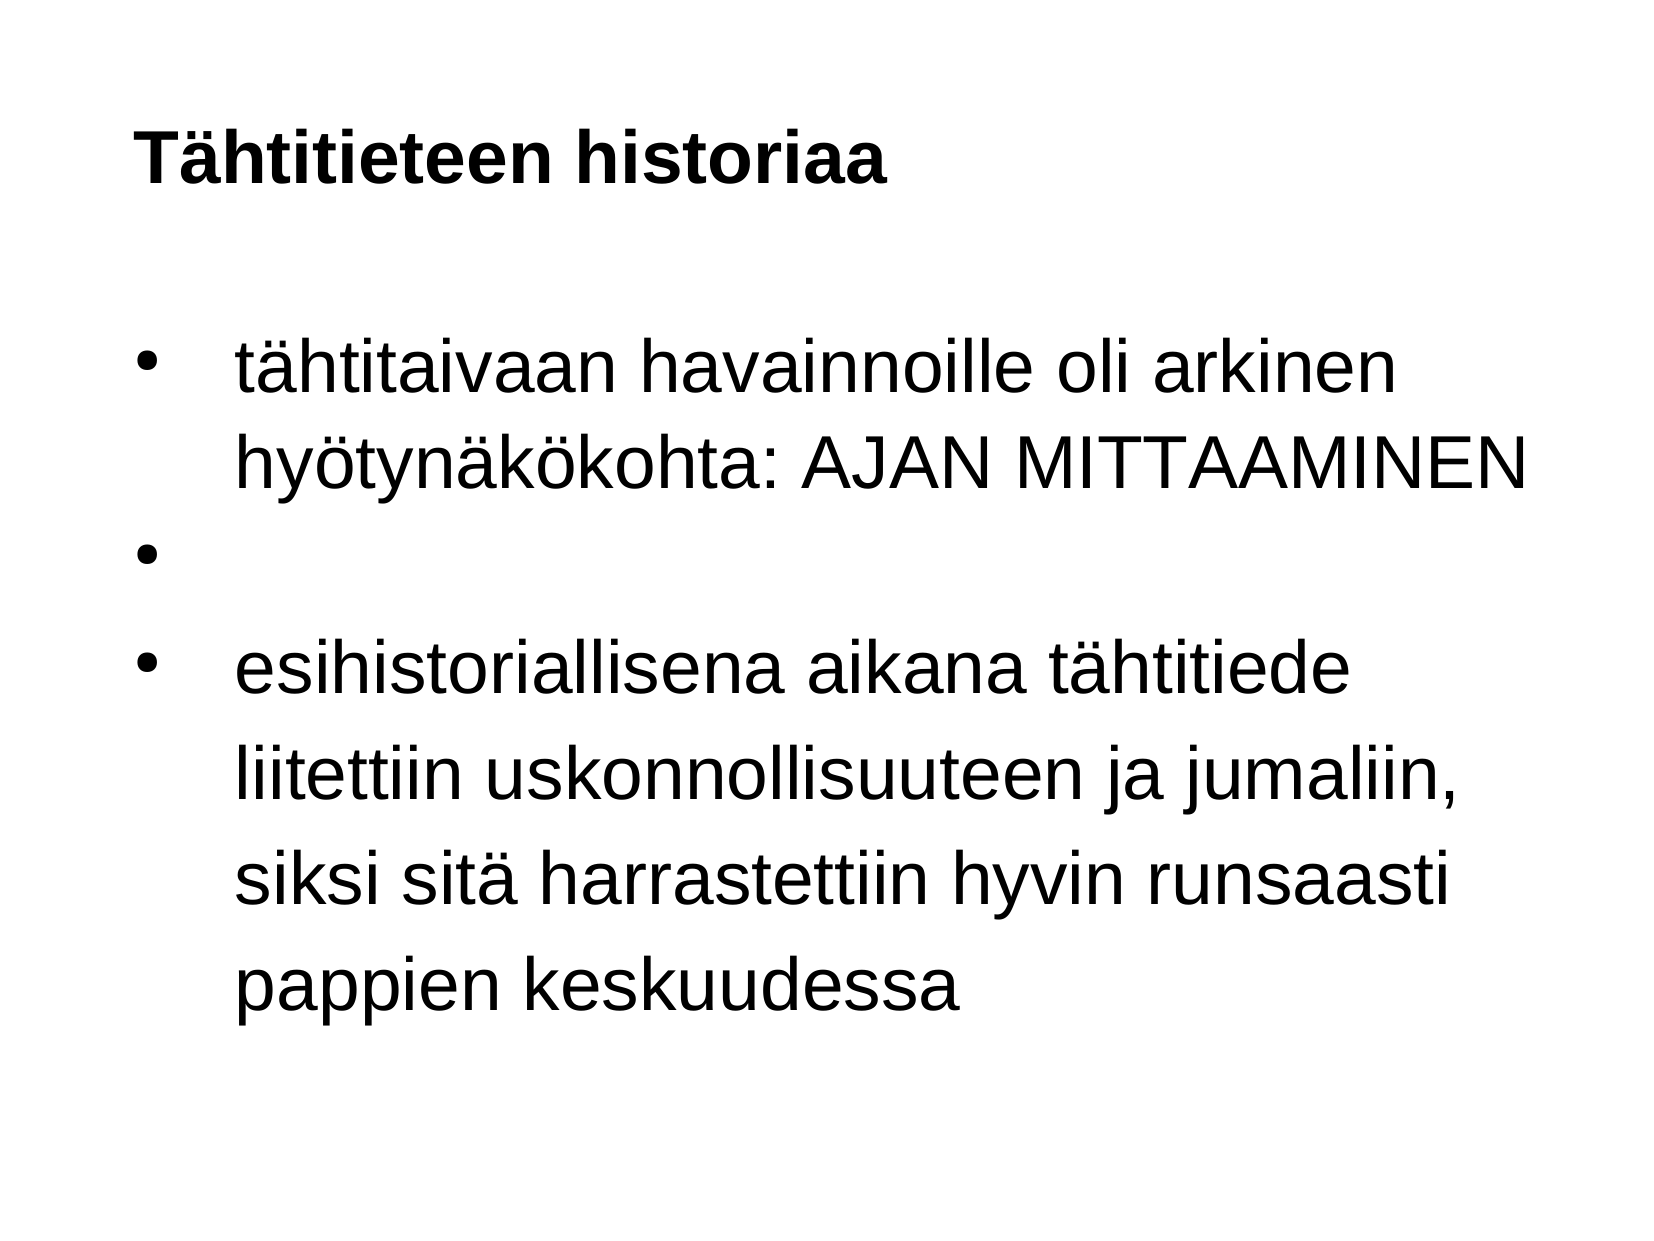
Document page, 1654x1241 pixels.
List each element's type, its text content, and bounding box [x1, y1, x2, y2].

text_box Tähtitieteen historiaa tähtitaivaan havainnoille oli arkinen hyötynäkökohta: AJAN MITTAAMINEN esihistoriallisena aikana tähtitiede liitettiin uskonnollisuuteen ja jumaliin, siksi sitä harrastettiin hyvin runsaasti pappien keskuudessa [118, 109, 1654, 938]
